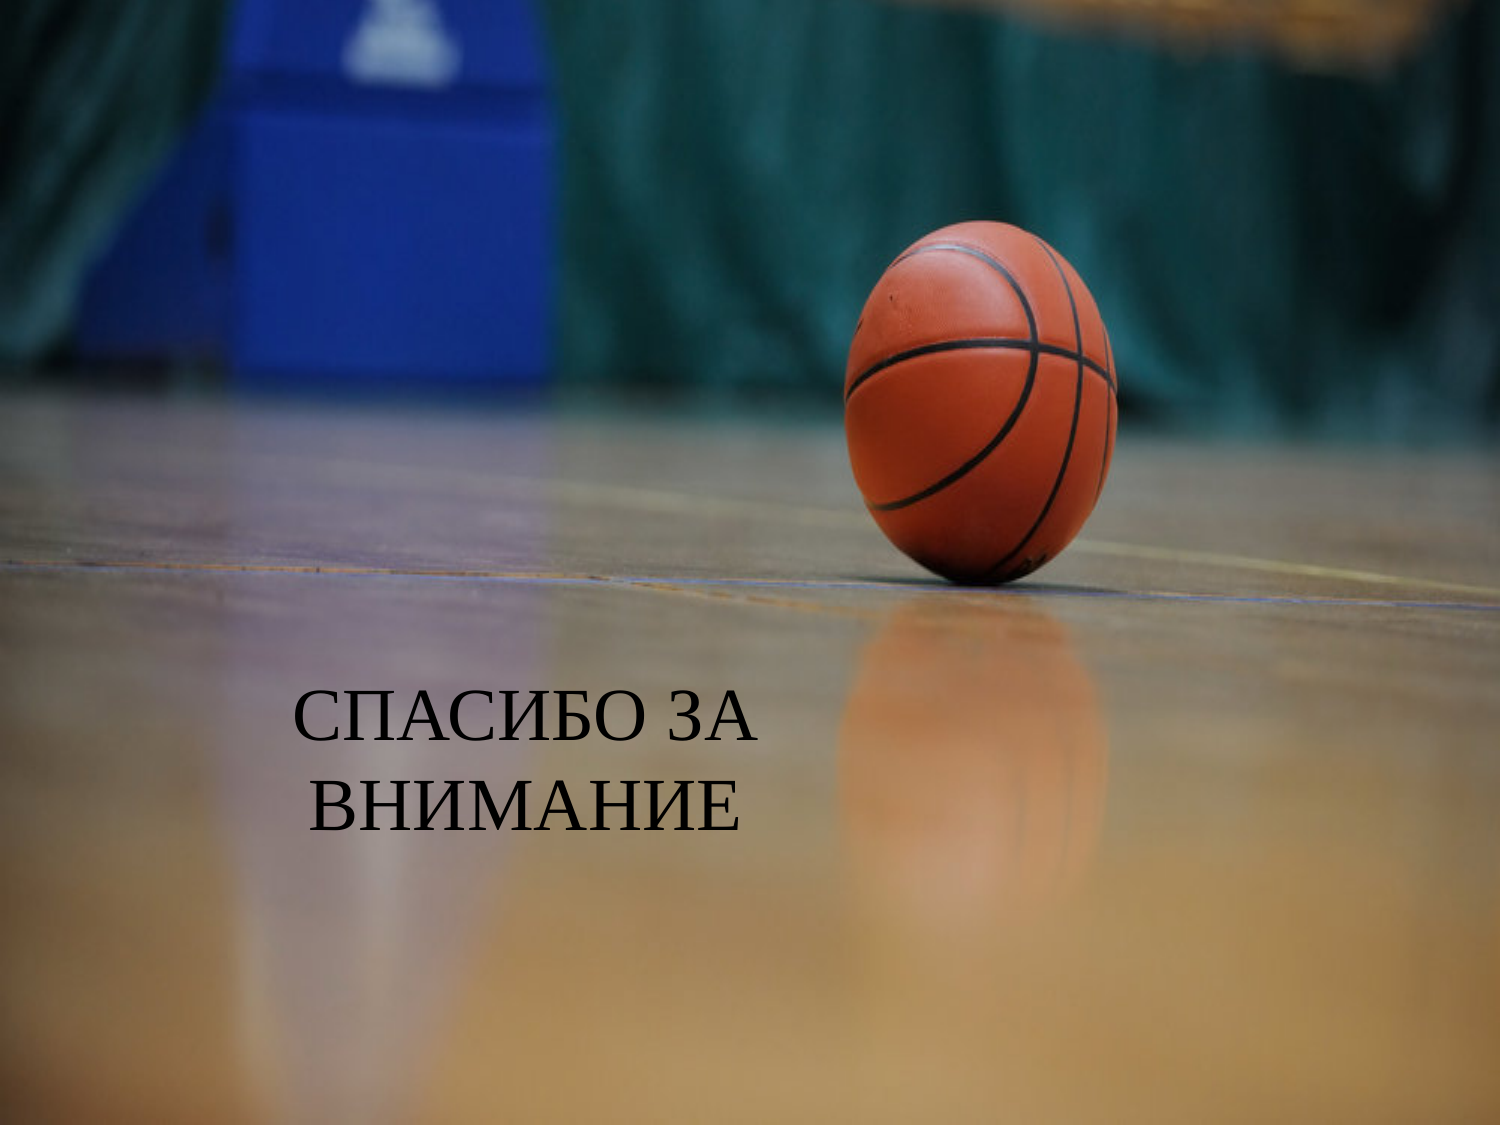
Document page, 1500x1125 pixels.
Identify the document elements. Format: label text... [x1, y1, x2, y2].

picture [0, 0, 1500, 1125]
text_box СПАСИБО ЗА ВНИМАНИЕ [159, 657, 892, 853]
